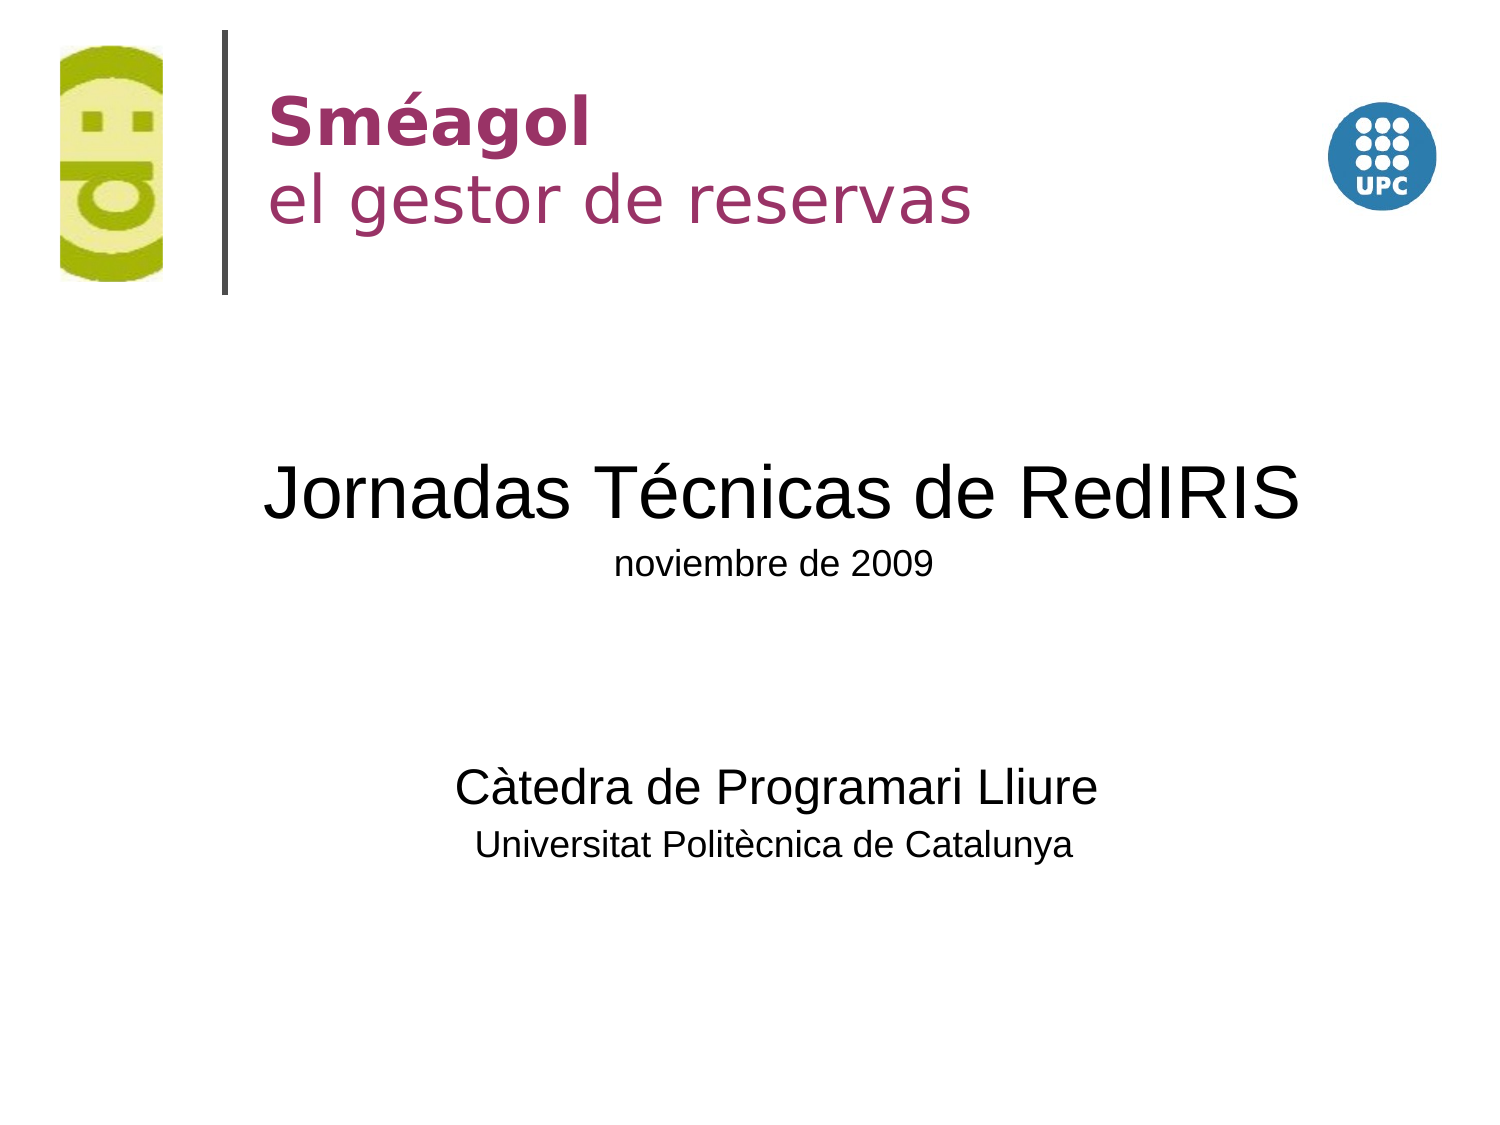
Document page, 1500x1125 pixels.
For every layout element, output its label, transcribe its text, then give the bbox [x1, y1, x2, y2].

picture [1329, 96, 1442, 216]
title Sméagol el gestor de reservas [252, 60, 1329, 264]
subtitle Jornadas Técnicas de RedIRIS noviembre de 2009 Càtedra de Programari Lliure Universitat Politècnica de Catalunya [202, 316, 1329, 1000]
picture [61, 47, 162, 281]
